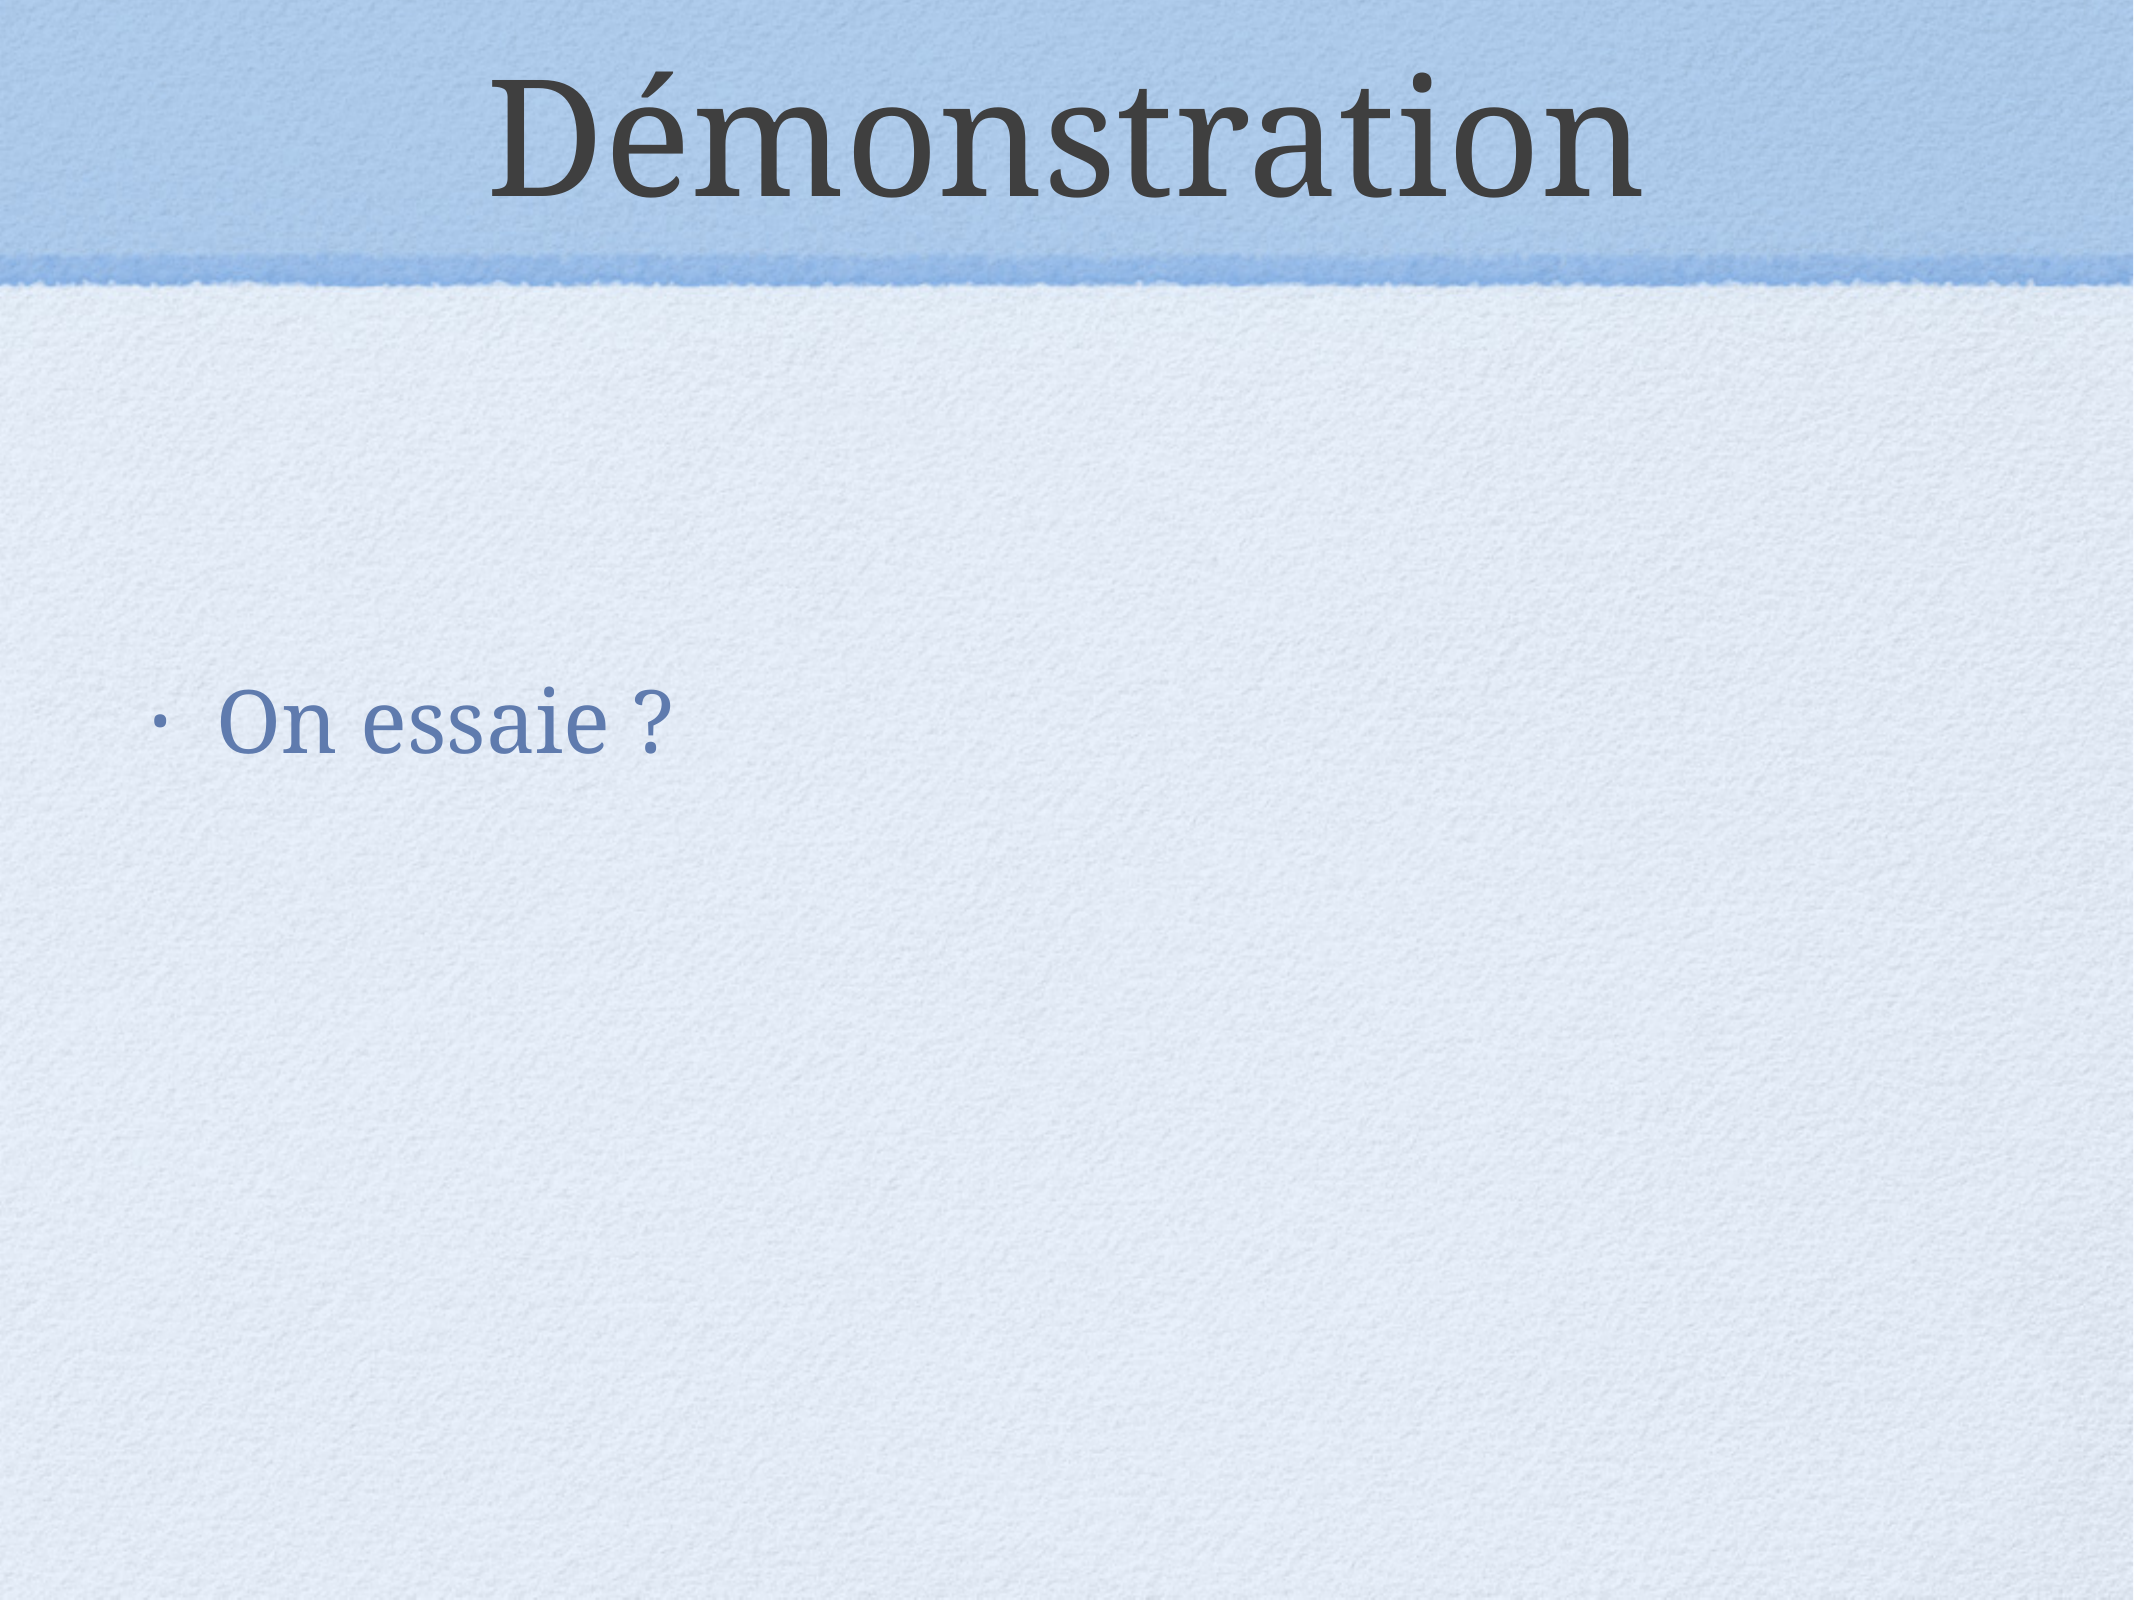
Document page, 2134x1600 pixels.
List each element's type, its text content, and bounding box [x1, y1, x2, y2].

picture [0, 0, 2134, 1600]
title Démonstration [72, 0, 2061, 182]
list On essaie ? [72, 182, 2061, 1258]
